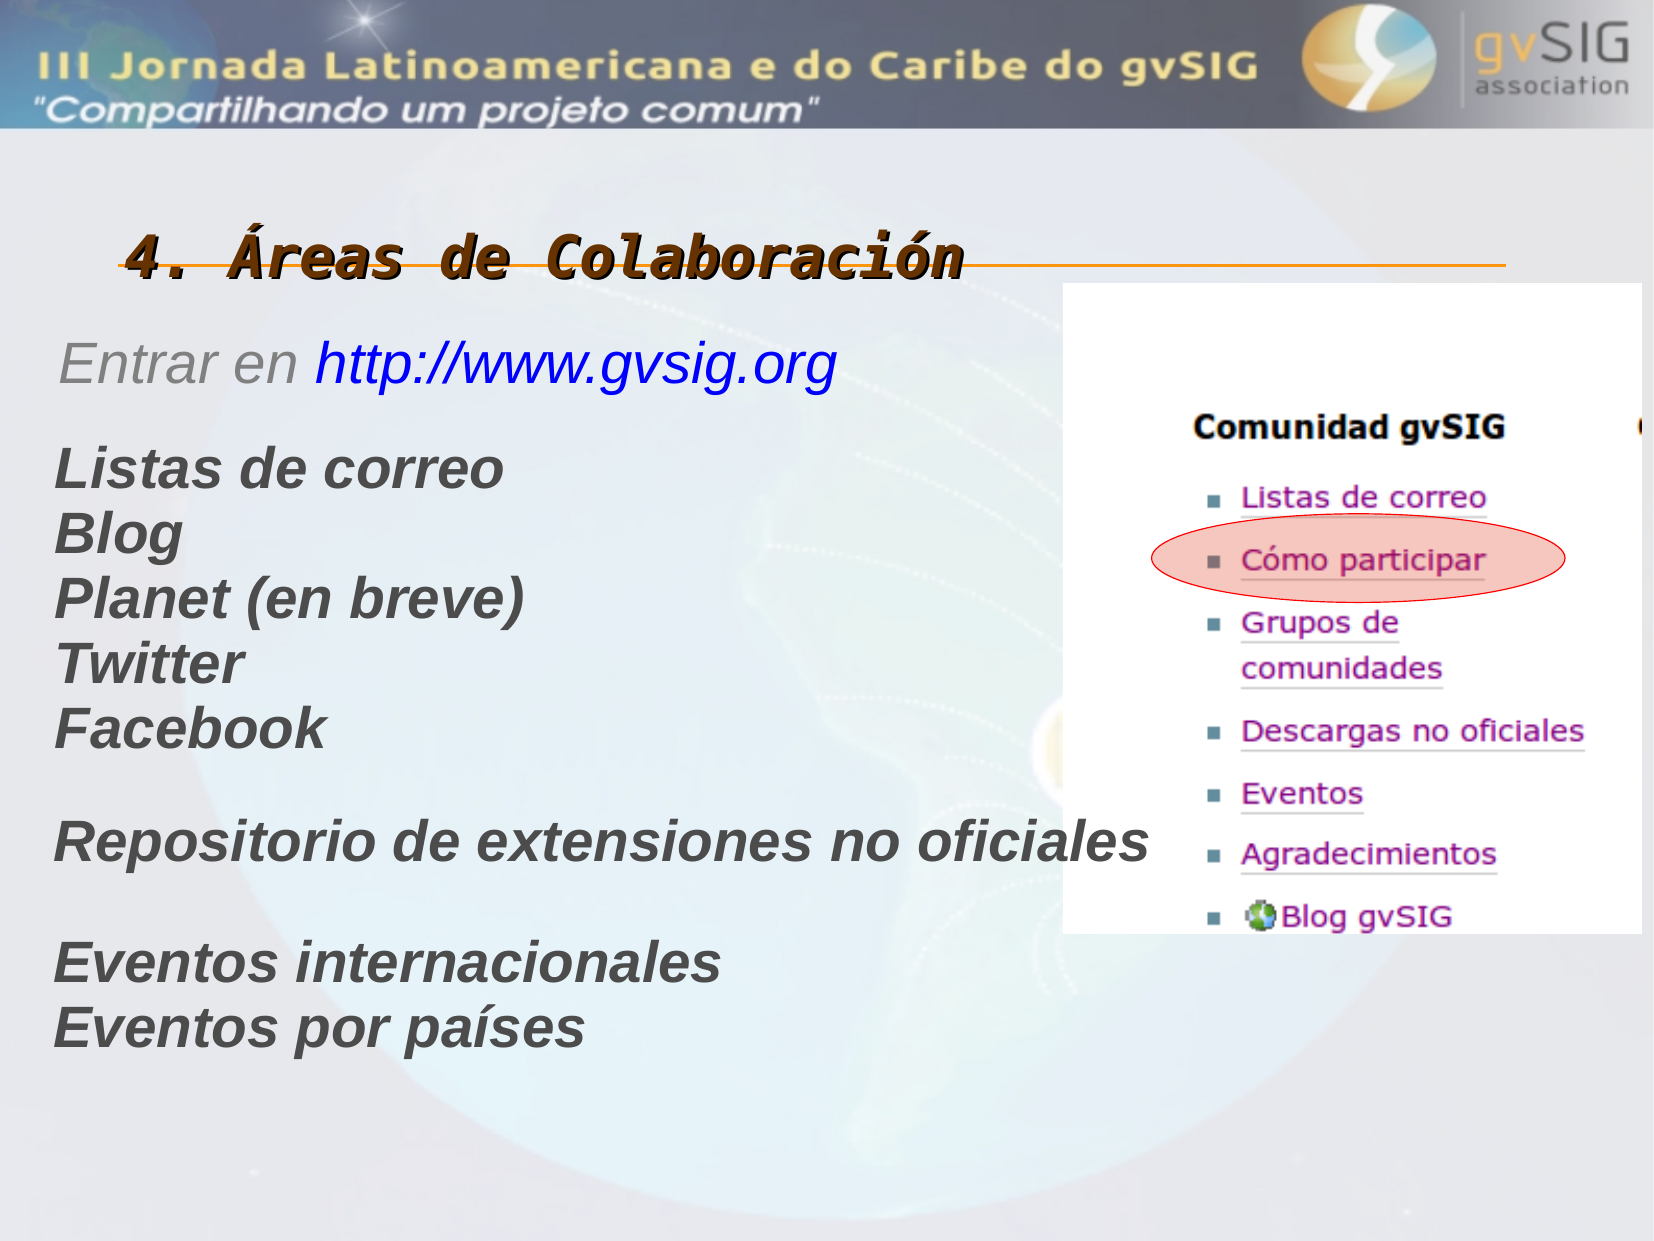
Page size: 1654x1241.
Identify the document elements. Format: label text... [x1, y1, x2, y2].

text_box [1151, 513, 1566, 603]
text_box 4. Áreas de Colaboración [109, 182, 1123, 265]
title Listas de correo Blog Planet (en breve) Twitter Facebook [55, 432, 882, 765]
title Repositorio de extensiones no oficiales [53, 797, 1294, 886]
title Eventos internacionales Eventos por países [53, 928, 1294, 1062]
title Entrar en http://www.gvsig.org [59, 318, 1028, 408]
picture [0, 0, 1654, 1241]
